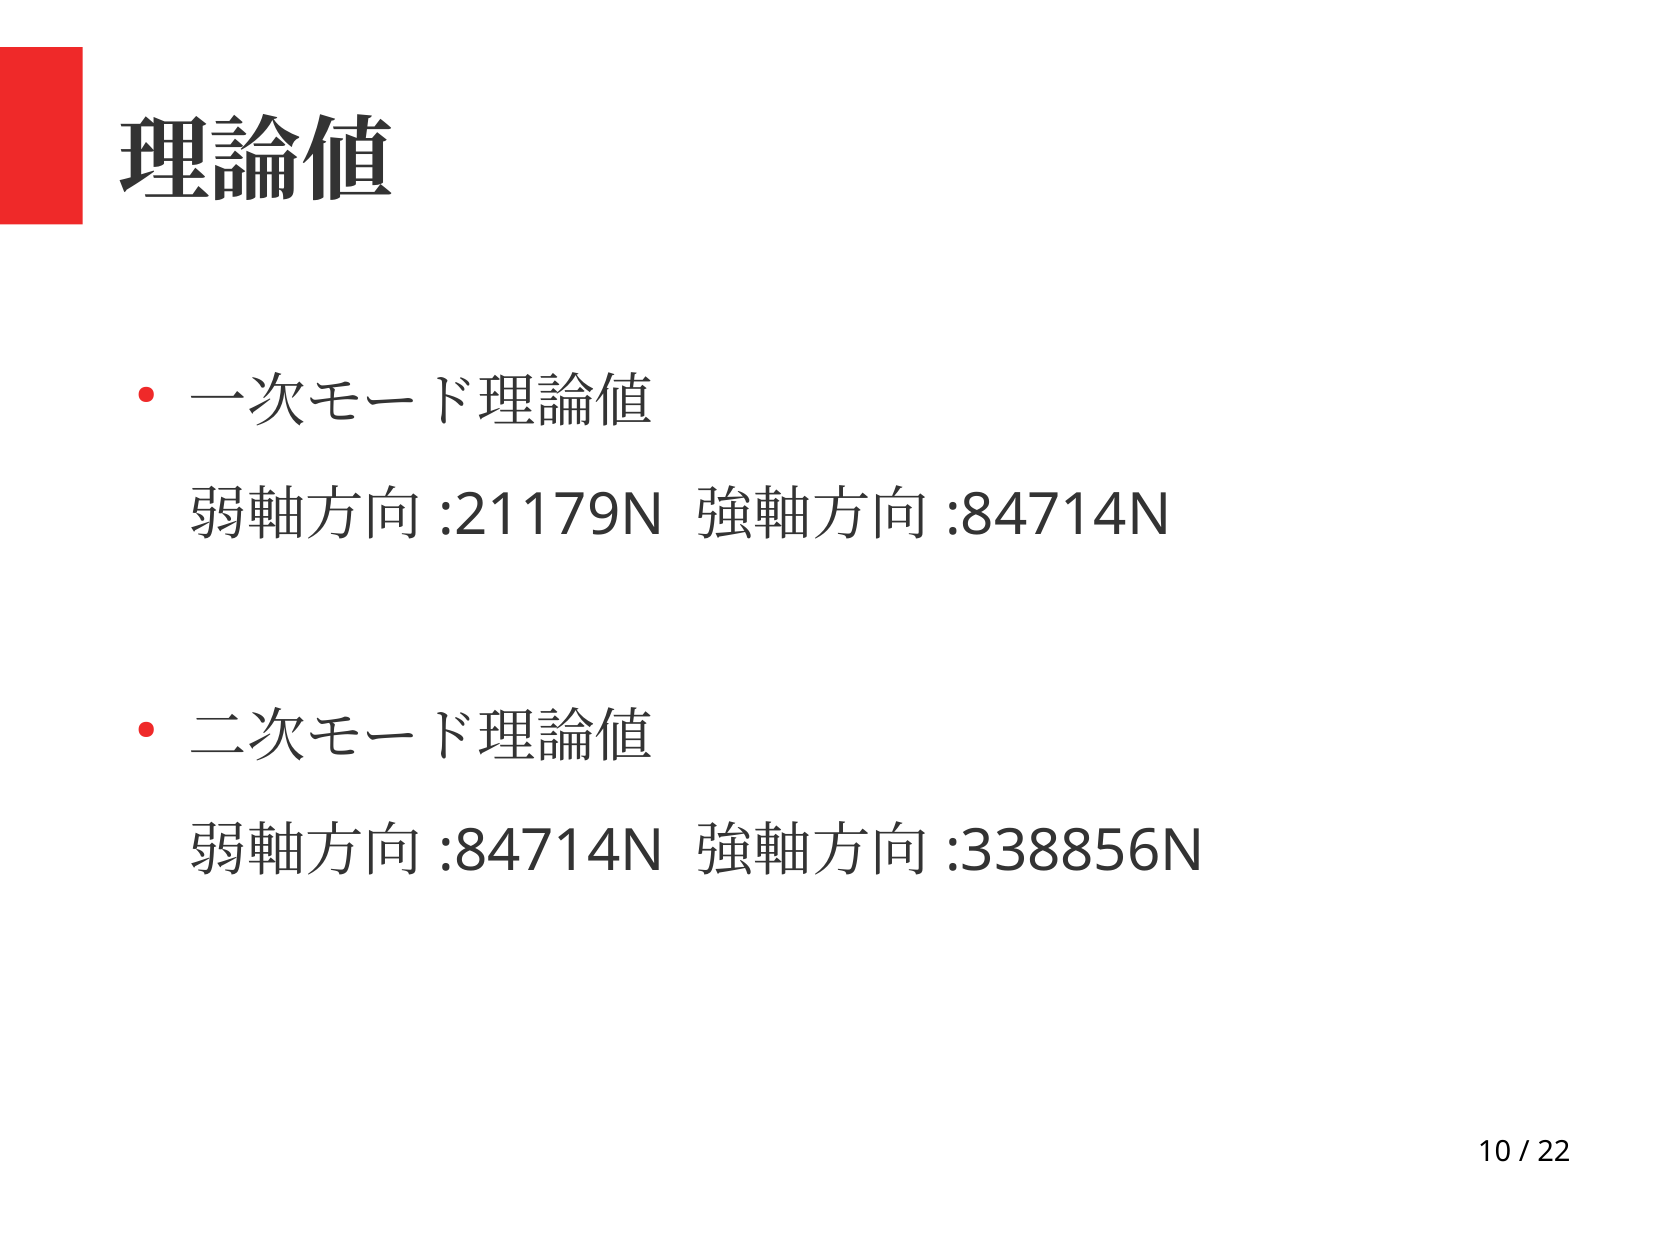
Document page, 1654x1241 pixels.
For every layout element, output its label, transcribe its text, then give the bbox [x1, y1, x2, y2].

list 一次モード理論値 弱軸方向:21179N 強軸方向:84714N 二次モード理論値 弱軸方向:84714N 強軸方向:338856N [118, 354, 1536, 1074]
title 理論値 [118, 49, 1571, 257]
